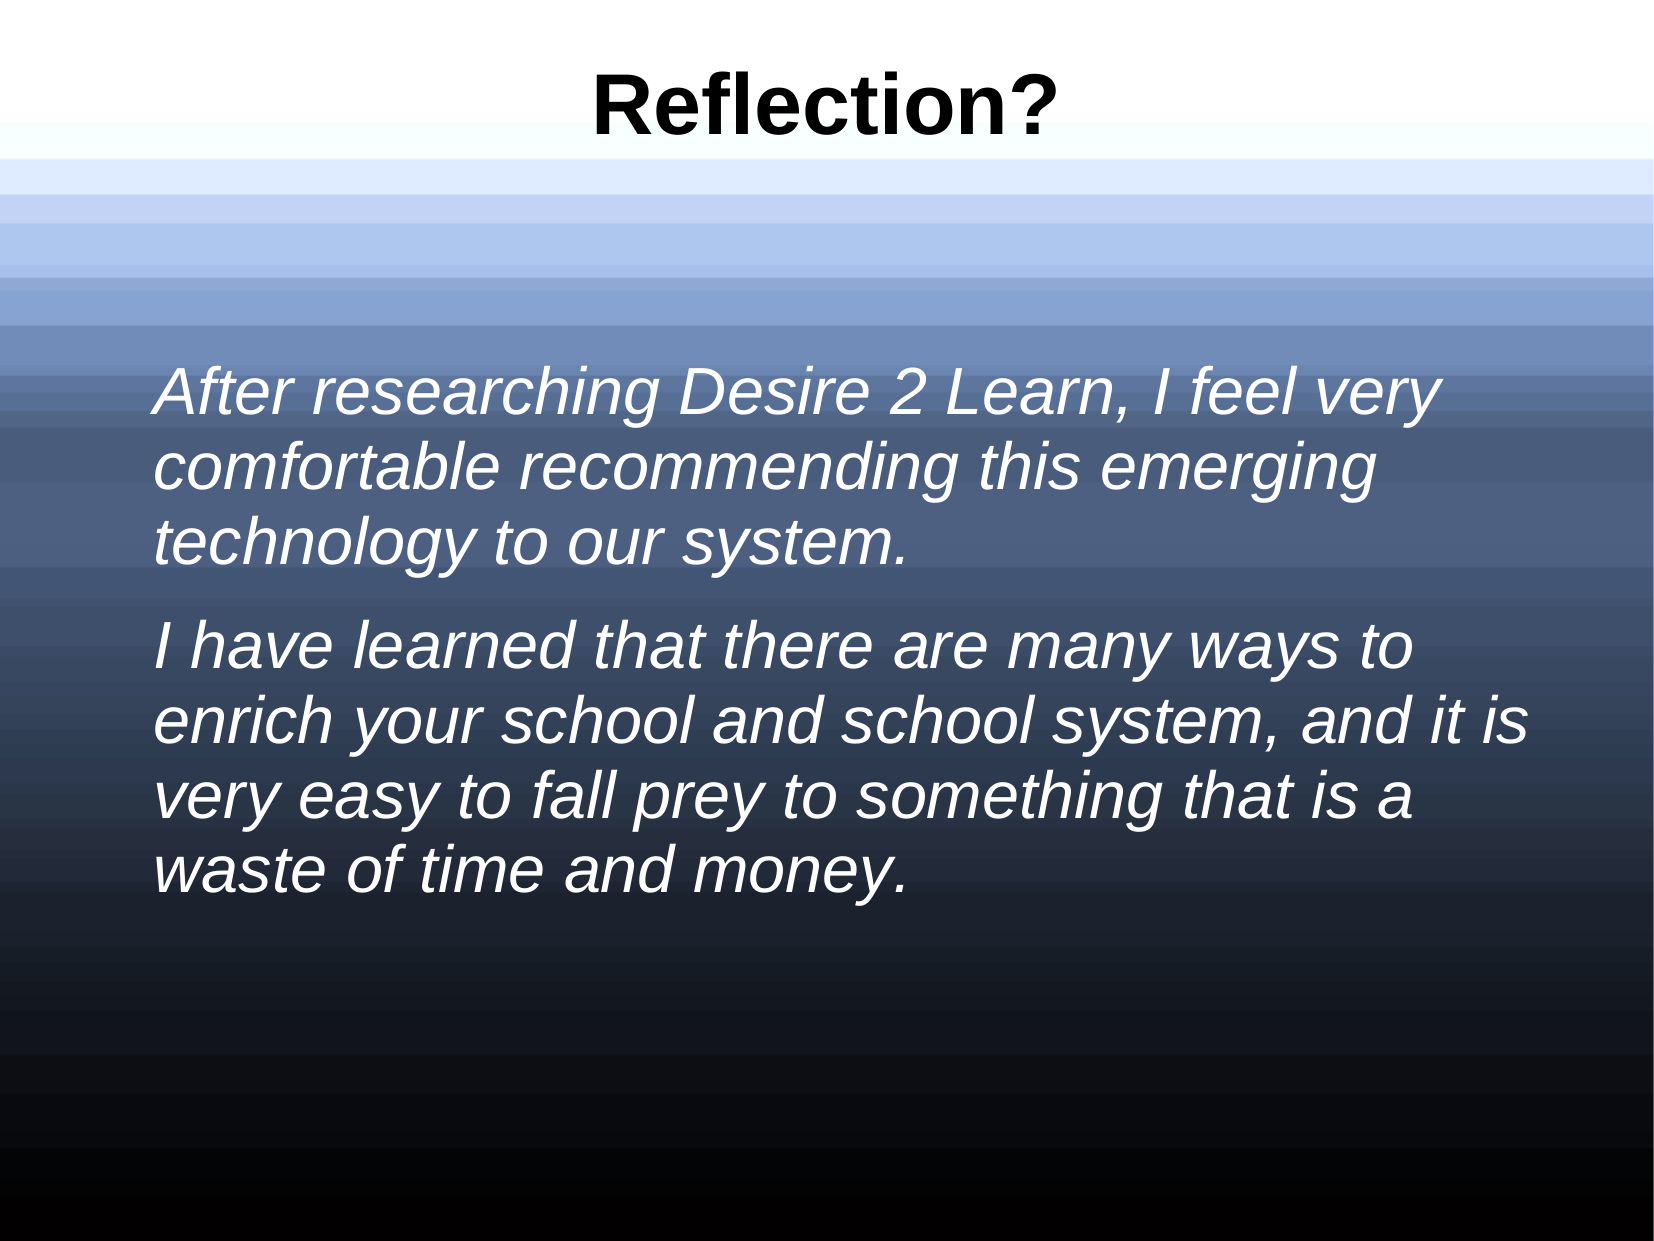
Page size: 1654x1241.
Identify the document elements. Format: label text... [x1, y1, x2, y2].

picture [0, 0, 1654, 1241]
list After researching Desire 2 Learn, I feel very comfortable recommending this emerging technology to our system. I have learned that there are many ways to enrich your school and school system, and it is very easy to fall prey to something that is a waste of time and money. [82, 354, 1571, 1109]
title Reflection? [82, 49, 1571, 257]
